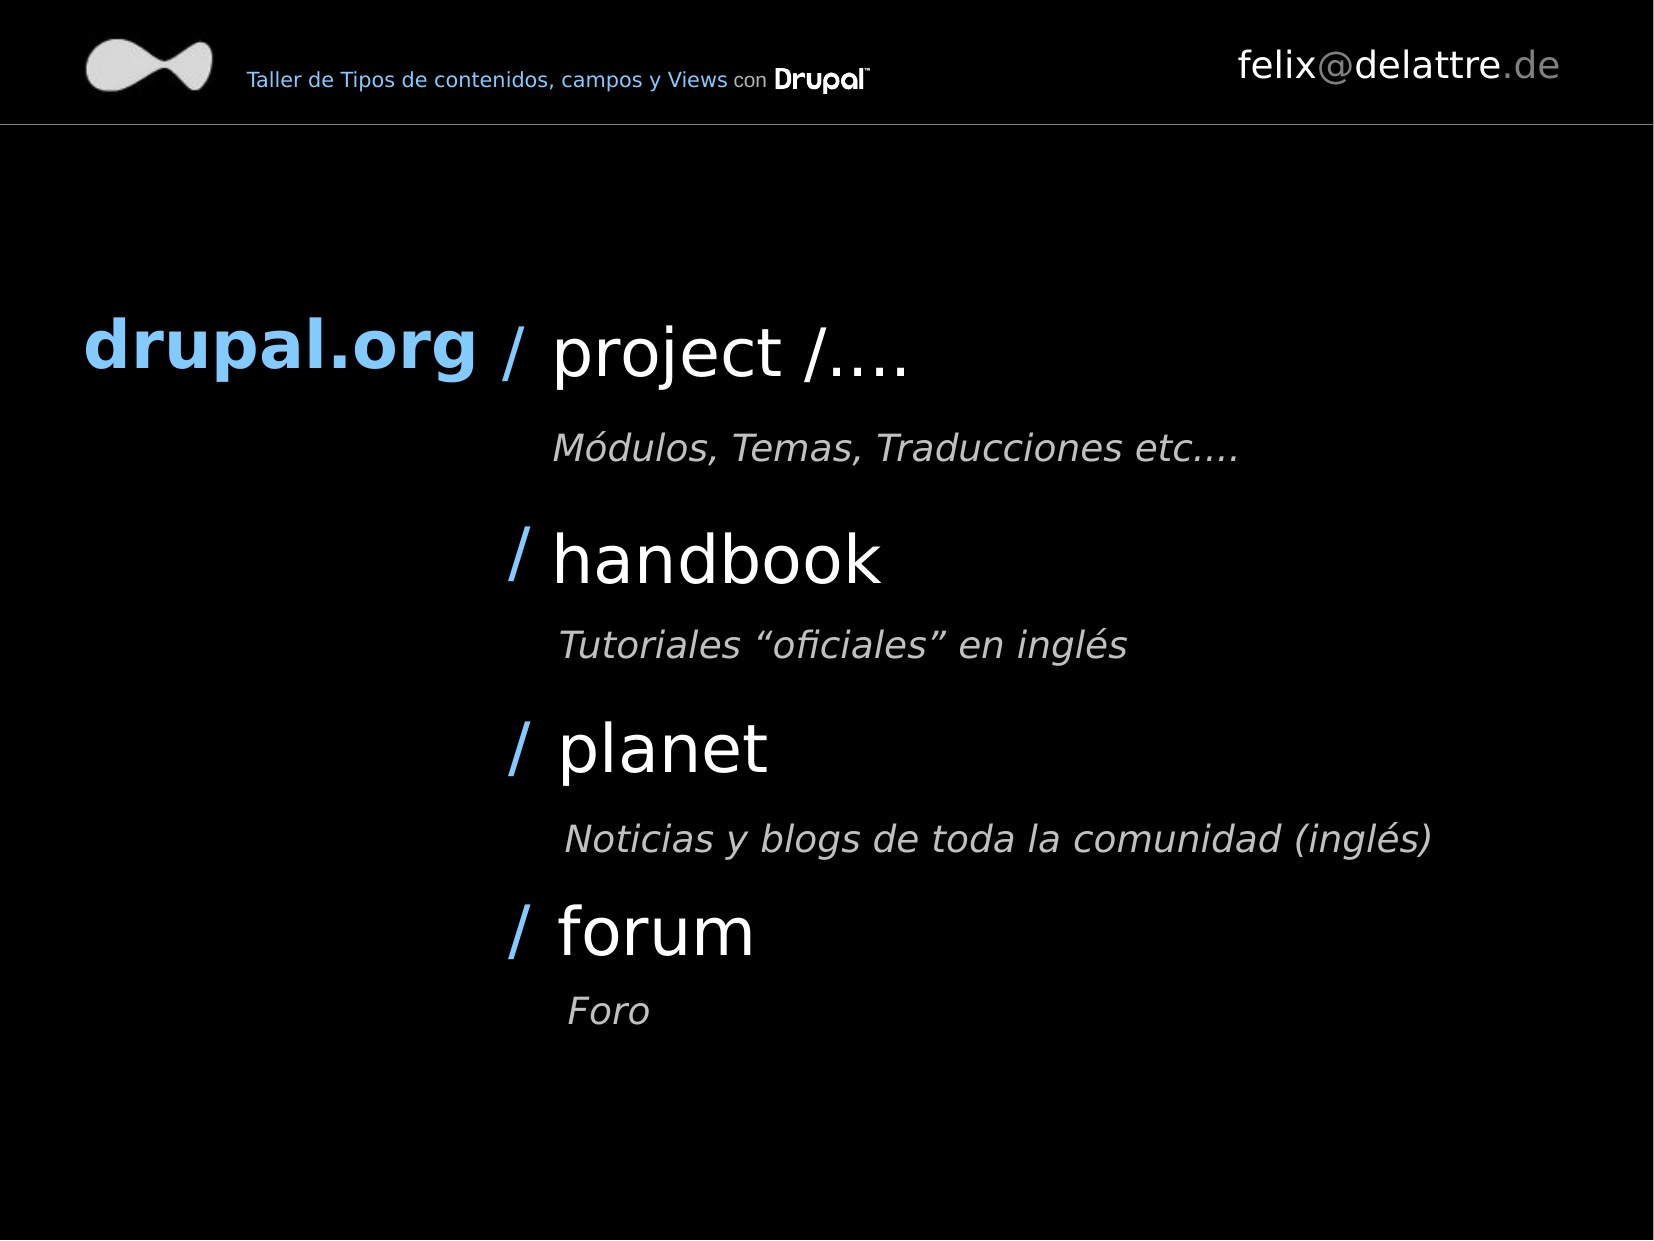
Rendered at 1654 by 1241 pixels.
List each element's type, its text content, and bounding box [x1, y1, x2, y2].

text_box / [493, 506, 567, 599]
text_box / [493, 701, 567, 794]
text_box project /.... [561, 307, 927, 397]
text_box Módulos, Temas, Traducciones etc.... [537, 397, 1456, 458]
text_box Tutoriales “oficiales” en inglés [543, 594, 1438, 653]
text_box / [487, 305, 561, 399]
picture [62, 31, 229, 104]
text_box planet [567, 703, 784, 789]
text_box Foro [552, 960, 1453, 1019]
text_box Noticias y blogs de toda la comunidad (inglés) [549, 789, 1532, 848]
text_box forum [543, 886, 772, 979]
text_box drupal.org [69, 299, 495, 392]
text_box handbook [567, 514, 897, 594]
text_box / [493, 884, 567, 977]
